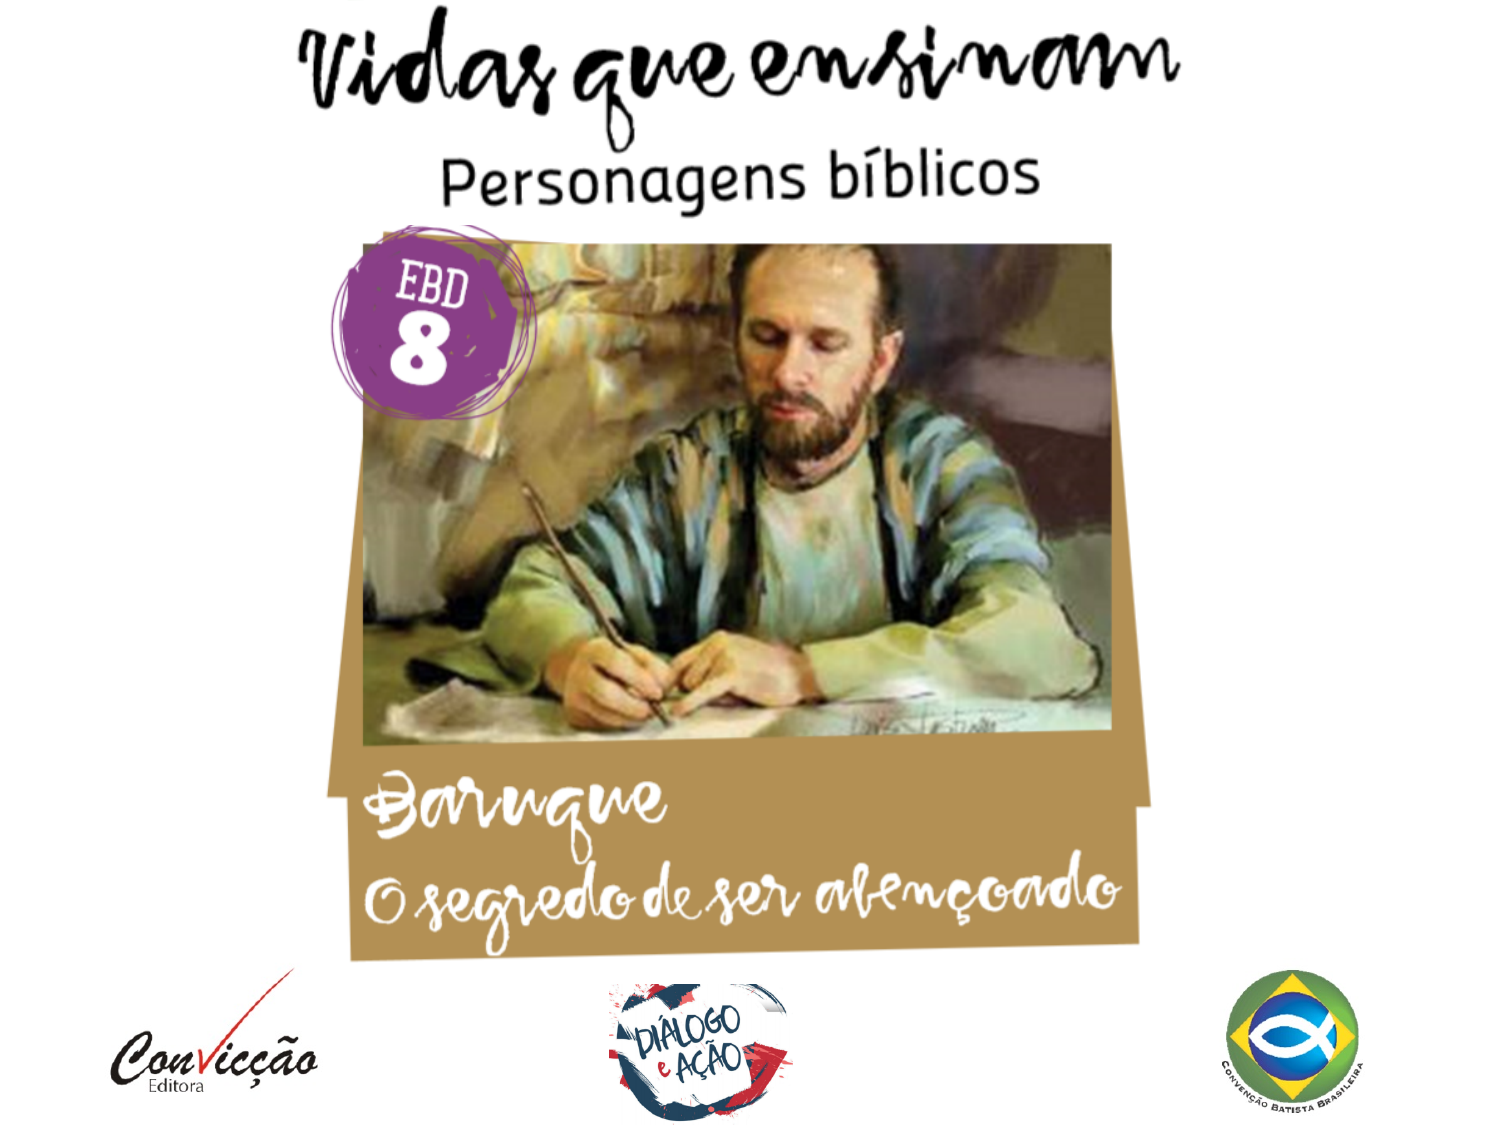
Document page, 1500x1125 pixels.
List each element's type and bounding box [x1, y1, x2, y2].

picture [1207, 958, 1373, 1125]
picture [609, 984, 793, 1125]
picture [70, 0, 1190, 1125]
